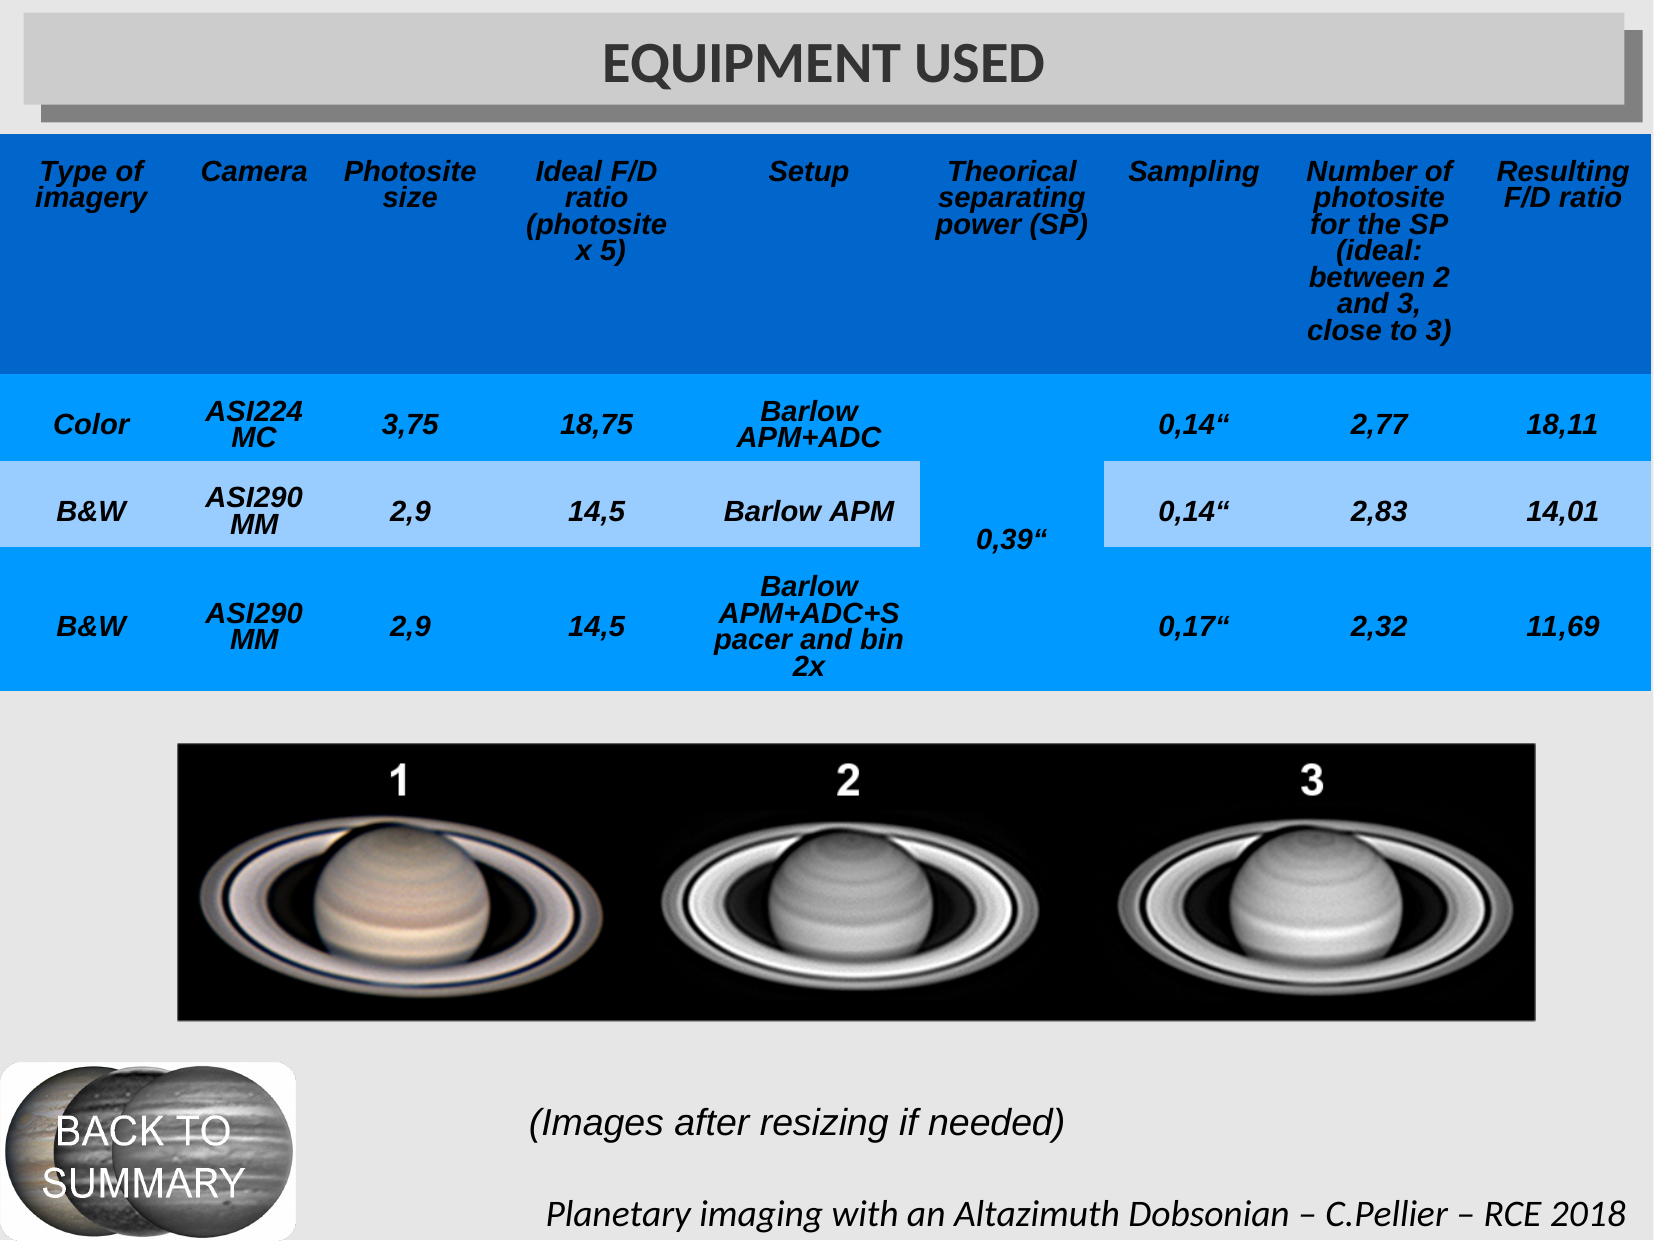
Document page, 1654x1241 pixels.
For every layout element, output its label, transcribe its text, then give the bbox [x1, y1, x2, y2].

text_box EQUIPMENT USED [23, 12, 1625, 105]
text_box (Images after resizing if needed) [383, 1092, 1211, 1149]
table_cell Barlow APM+ADC [699, 374, 920, 461]
table_header Type of imagery [0, 134, 183, 374]
table_cell 3,75 [326, 374, 495, 461]
table_cell 2,83 [1284, 461, 1475, 547]
table_header Ideal F/D ratio (photosite x 5) [495, 134, 699, 374]
table_cell Color [0, 374, 183, 461]
table_header Photosite size [326, 134, 495, 374]
table_cell 18,75 [495, 374, 699, 461]
table_cell 14,5 [495, 461, 699, 547]
table_cell ASI224MC [183, 374, 326, 461]
table_header Resulting F/D ratio [1475, 134, 1651, 374]
table_cell 11,69 [1475, 547, 1651, 691]
table_cell 0,14“ [1104, 461, 1284, 547]
table_header Number of photosite for the SP (ideal: between 2 and 3, close to 3) [1284, 134, 1475, 374]
table_cell 0,14“ [1104, 374, 1284, 461]
table_cell B&W [0, 461, 183, 547]
table_cell 14,01 [1475, 461, 1651, 547]
table_cell B&W [0, 547, 183, 691]
table_cell 14,5 [495, 547, 699, 691]
table_cell 0,39“ [920, 374, 1104, 691]
table_cell 18,11 [1475, 374, 1651, 461]
table_cell Barlow APM [699, 461, 920, 547]
text_box Planetary imaging with an Altazimuth Dobsonian – C.Pellier – RCE 2018 [430, 1180, 1642, 1241]
table_cell 2,77 [1284, 374, 1475, 461]
picture [177, 743, 1536, 1022]
table_cell Barlow APM+ADC+Spacer and bin 2x [699, 547, 920, 691]
table_cell ASI290MM [183, 461, 326, 547]
table_header Setup [699, 134, 920, 374]
table_header Sampling [1104, 134, 1284, 374]
table_cell ASI290MM [183, 547, 326, 691]
table_cell 2,9 [326, 547, 495, 691]
table_header Theorical separating power (SP) [920, 134, 1104, 374]
table_cell 2,9 [326, 461, 495, 547]
table_header Camera [183, 134, 326, 374]
table_cell 0,17“ [1104, 547, 1284, 691]
picture [0, 1062, 296, 1241]
table_cell 2,32 [1284, 547, 1475, 691]
